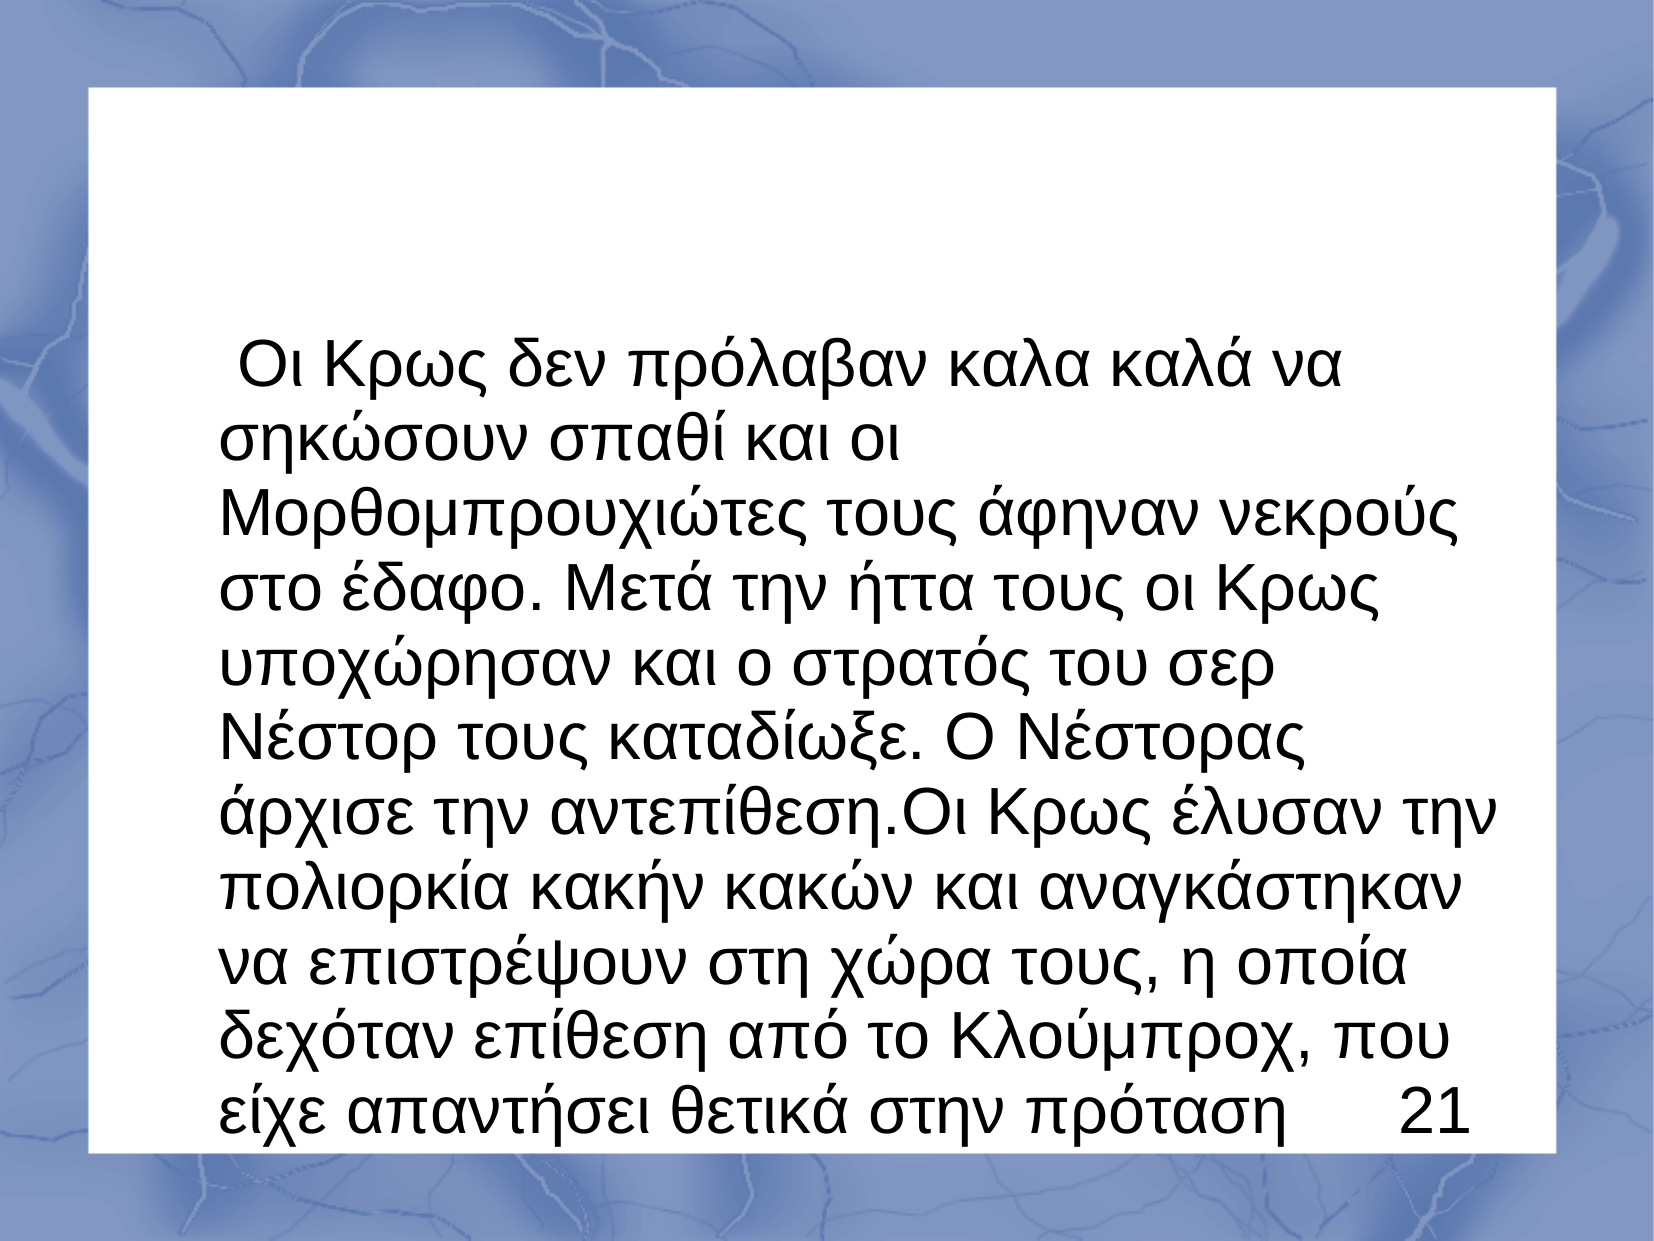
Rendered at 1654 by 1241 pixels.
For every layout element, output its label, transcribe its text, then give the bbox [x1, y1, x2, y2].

picture [0, 0, 1654, 1241]
list Οι Κρως δεν πρόλαβαν καλα καλά να σηκώσουν σπαθί και οι Μορθομπρουχιώτες τους άφηναν νεκρούς στο έδαφο. Μετά την ήττα τους οι Κρως υποχώρησαν και ο στρατός του σερ Νέστορ τους καταδίωξε. Ο Νέστορας άρχισε την αντεπίθεση.Οι Κρως έλυσαν την πολιορκία κακήν κακών και αναγκάστηκαν να επιστρέψουν στη χώρα τους, η οποία δεχόταν επίθεση από το Κλούμπροχ, που είχε απαντήσει θετικά στην πρόταση 21 [147, 325, 1506, 1149]
